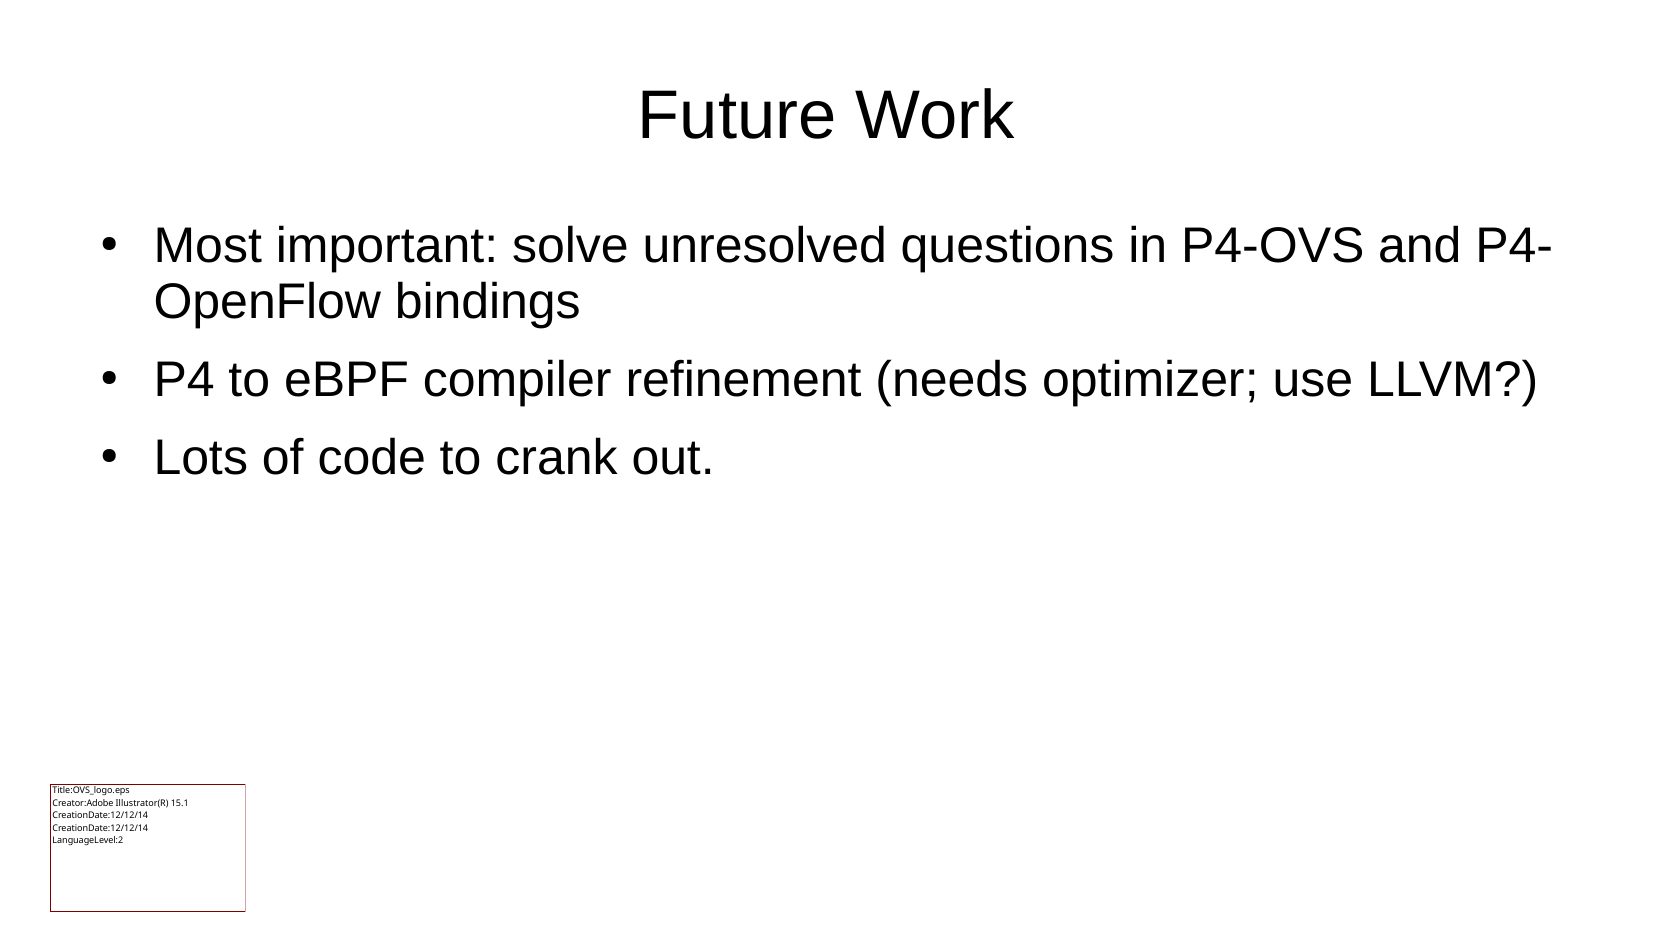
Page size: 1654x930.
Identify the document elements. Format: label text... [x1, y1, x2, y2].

list Most important: solve unresolved questions in P4-OVS and P4-OpenFlow bindings P4 to eBPF compiler refinement (needs optimizer; use LLVM?) Lots of code to crank out. [82, 217, 1571, 757]
title Future Work [82, 36, 1571, 193]
